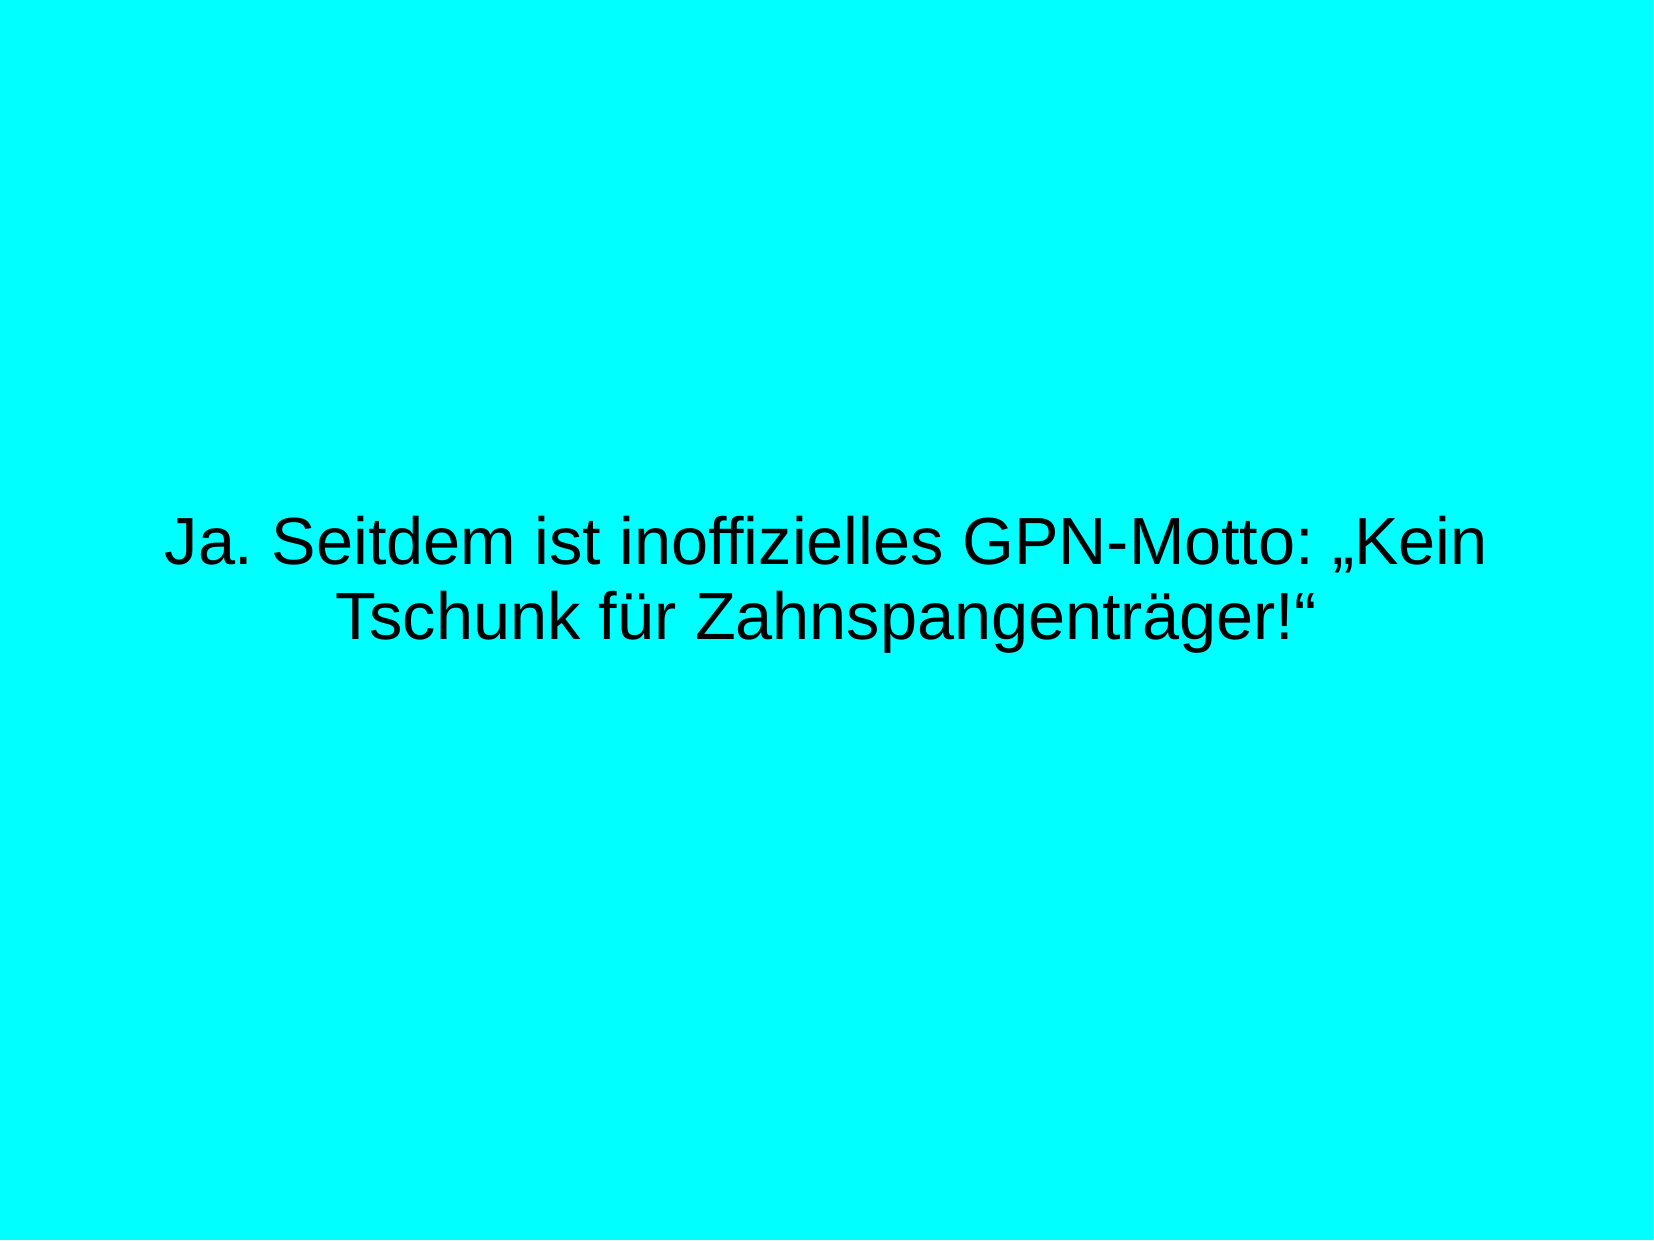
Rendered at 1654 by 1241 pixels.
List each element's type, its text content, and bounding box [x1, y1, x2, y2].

subtitle Ja. Seitdem ist inoffizielles GPN-Motto: „Kein Tschunk für Zahnspangenträger!“ [82, 49, 1571, 1109]
